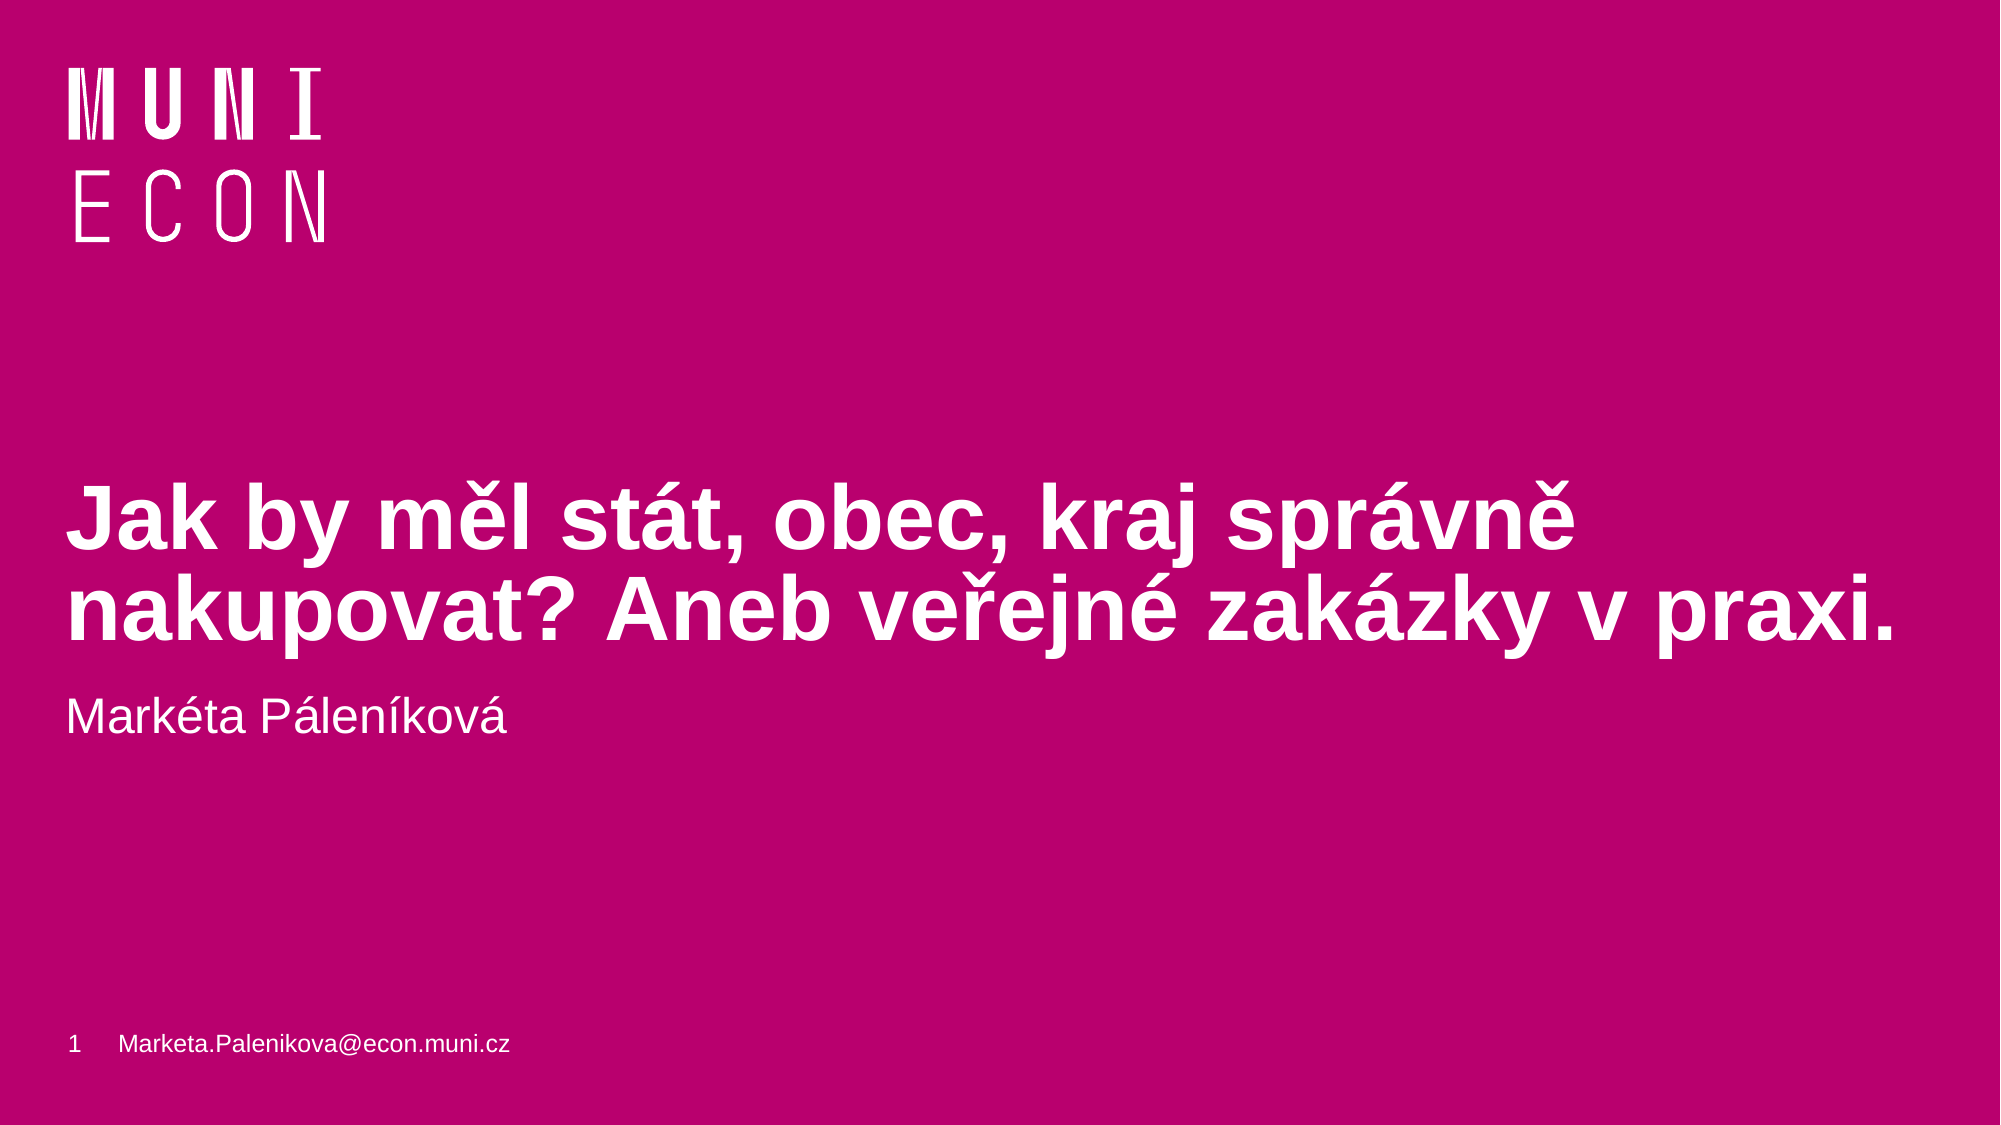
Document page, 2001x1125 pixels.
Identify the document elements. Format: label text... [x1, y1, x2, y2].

text_box [67, 1021, 110, 1063]
text_box Marketa.Palenikova@econ.muni.cz [118, 1021, 1418, 1063]
subtitle Markéta Páleníková [65, 675, 1930, 790]
title Jak by měl stát, obec, kraj správně nakupovat? Aneb veřejné zakázky v praxi. [65, 475, 1930, 668]
